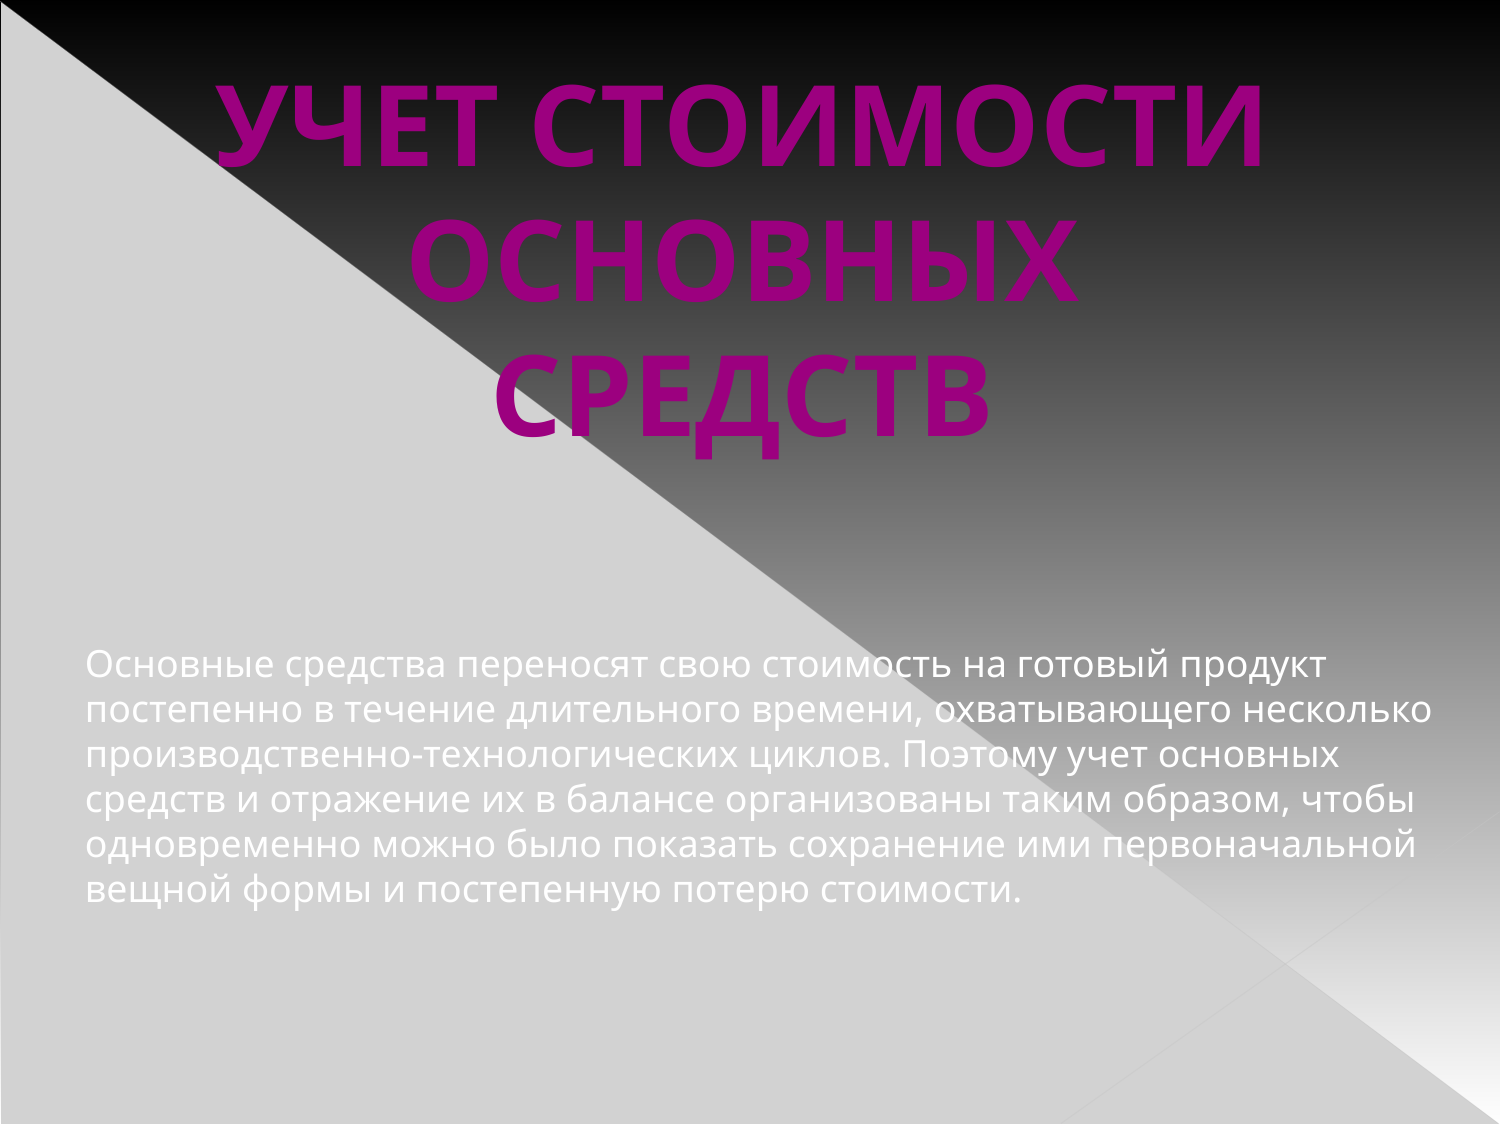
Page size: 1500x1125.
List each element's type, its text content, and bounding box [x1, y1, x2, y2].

text_box УЧЕТ СТОИМОСТИ ОСНОВНЫХ СРЕДСТВ [164, 46, 1322, 467]
text_box Основные средства переносят свою стоимость на готовый продукт постепенно в течение длительного времени, охватывающего несколько производственно-технологических циклов. Поэтому учет основных средств и отражение их в балансе организованы таким образом, чтобы одновременно можно было показать сохранение ими первоначальной вещной формы и постепенную потерю стоимости. [70, 632, 1454, 918]
